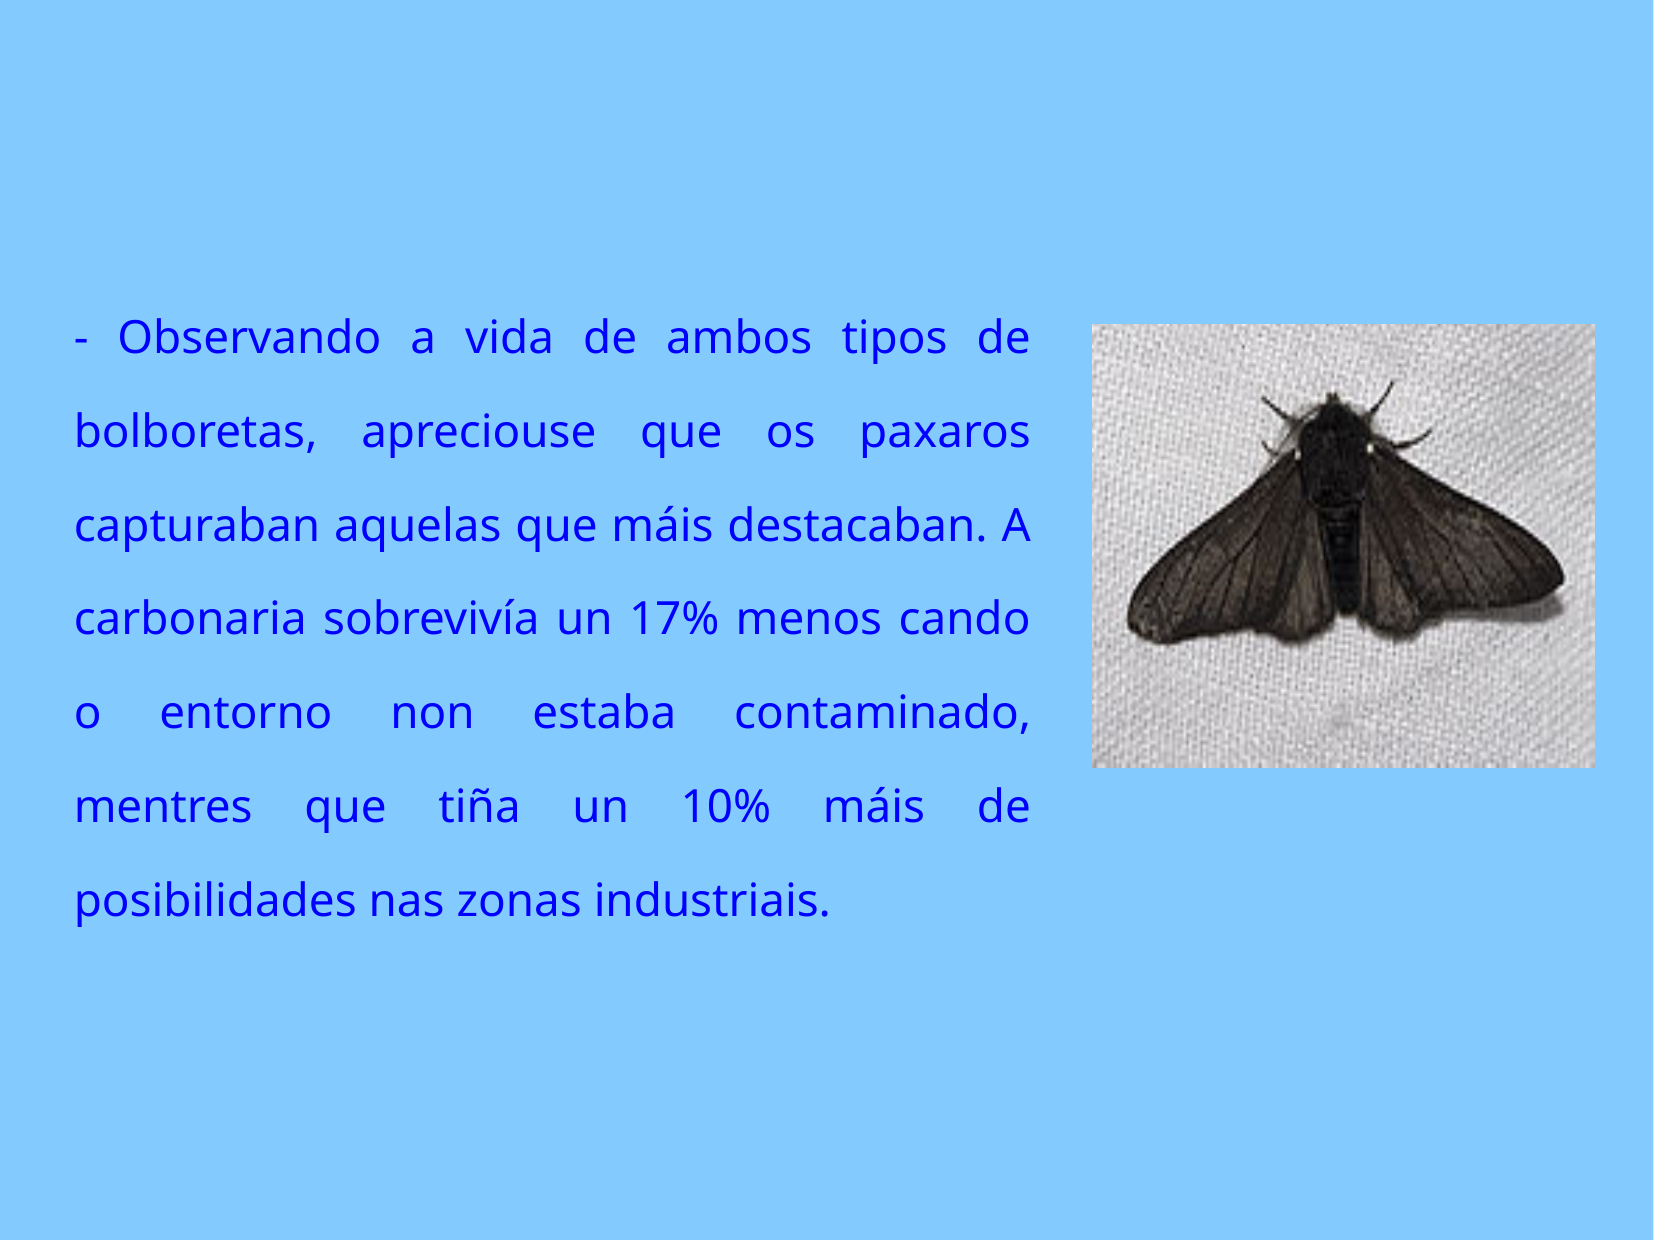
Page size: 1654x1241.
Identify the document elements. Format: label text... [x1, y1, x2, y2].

text_box - Observando a vida de ambos tipos de bolboretas, apreciouse que os paxaros capturaban aquelas que máis destacaban. A carbonaria sobrevivía un 17% menos cando o entorno non estaba contaminado, mentres que tiña un 10% máis de posibilidades nas zonas industriais. [59, 265, 1047, 945]
picture [1092, 324, 1595, 768]
